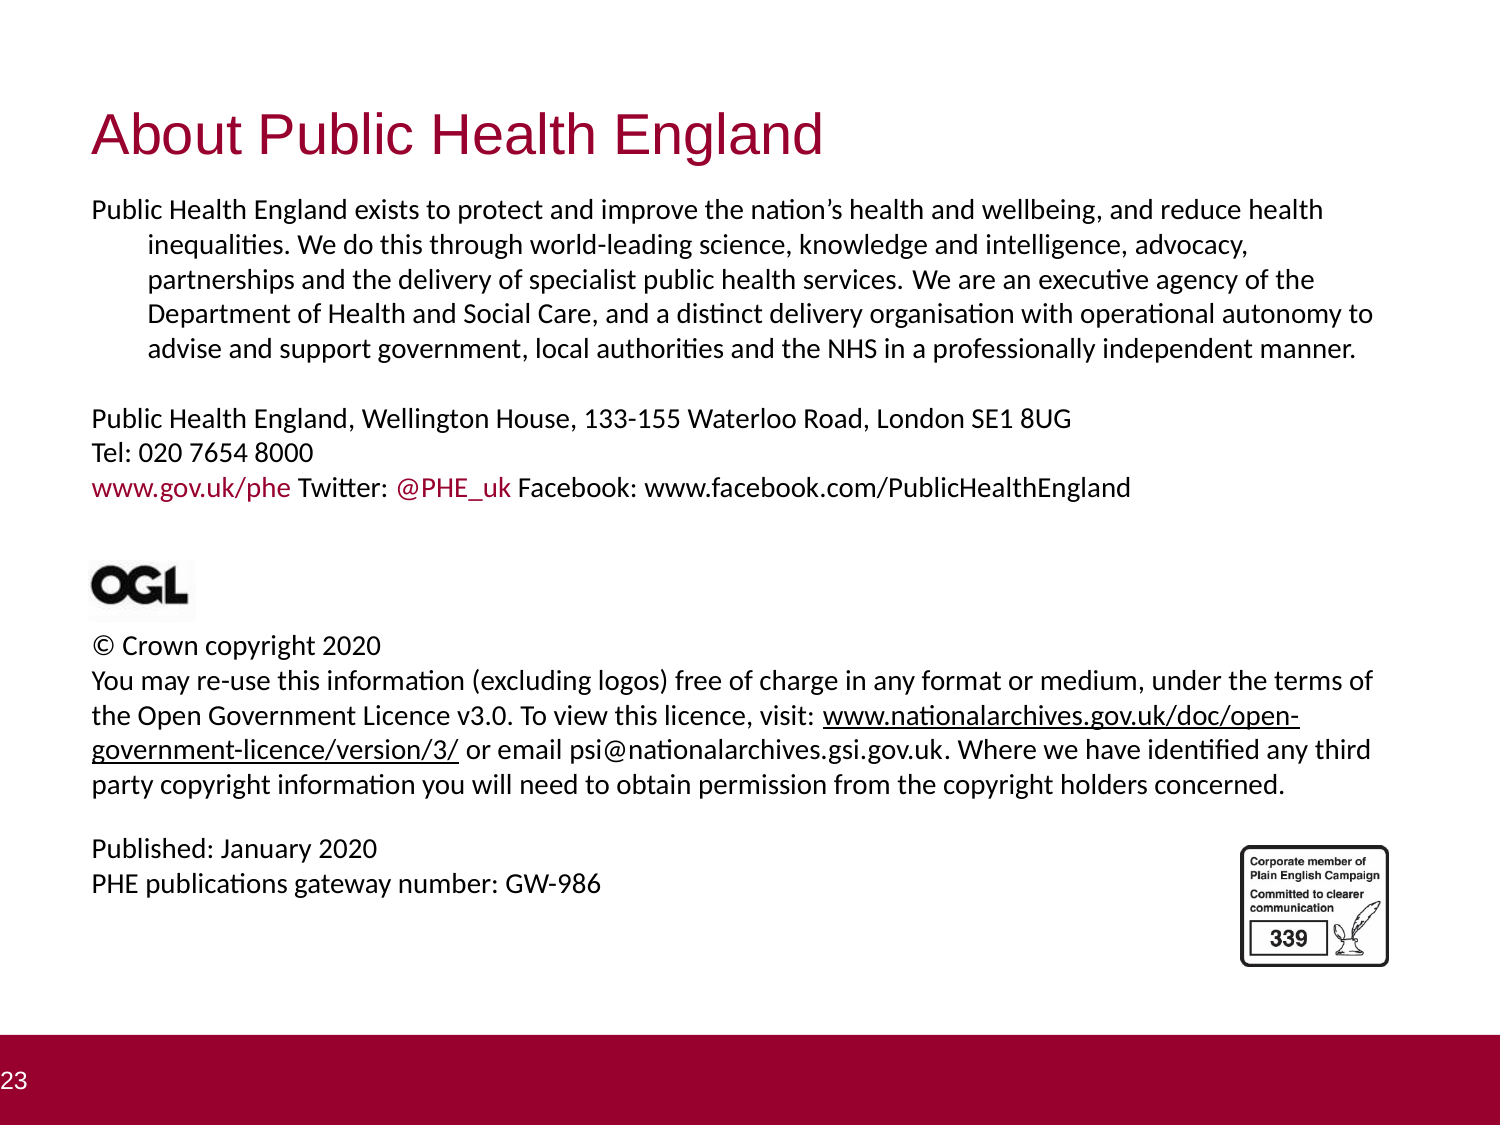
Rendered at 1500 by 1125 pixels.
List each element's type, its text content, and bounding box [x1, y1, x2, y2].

picture [88, 560, 196, 622]
text_box [0, 1034, 1500, 1125]
picture [1240, 846, 1389, 967]
list About Public Health England Public Health England exists to protect and improve the nation’s health and wellbeing, and reduce health inequalities. We do this through world-leading science, knowledge and intelligence, advocacy, partnerships and the delivery of specialist public health services. We are an executive agency of the Department of Health and Social Care, and a distinct delivery organisation with operational autonomy to advise and support government, local authorities and the NHS in a professionally independent manner. Public Health England, Wellington House, 133-155 Waterloo Road, London SE1 8UG Tel: 020 7654 8000 www.gov.uk/phe Twitter: @PHE_uk Facebook: www.facebook.com/PublicHealthEngland © Crown copyright 2020 You may re-use this information (excluding logos) free of charge in any format or medium, under the terms of the Open Government Licence v3.0. To view this licence, visit: www.nationalarchives.gov.uk/doc/open-government-licence/version/3/ or email psi@nationalarchives.gsi.gov.uk. Where we have identified any third party copyright information you will need to obtain permission from the copyright holders concerned. Published: January 2020 PHE publications gateway number: GW-986 [76, 21, 1394, 916]
